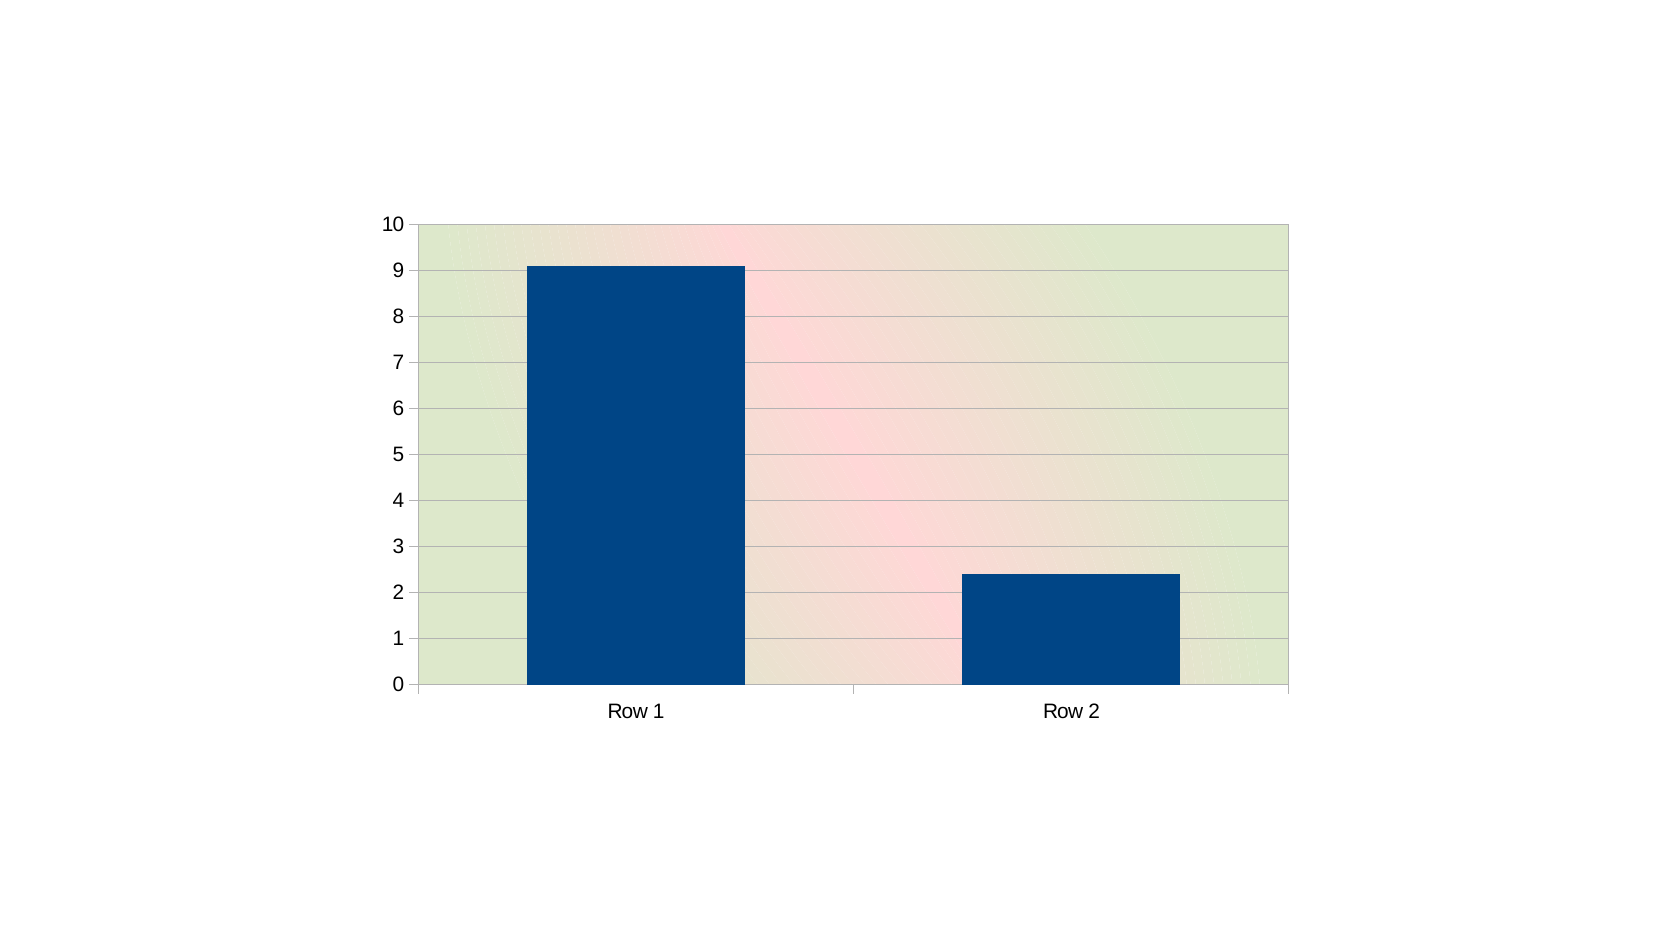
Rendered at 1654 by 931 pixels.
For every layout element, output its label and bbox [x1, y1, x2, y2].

chart [362, 202, 1308, 734]
